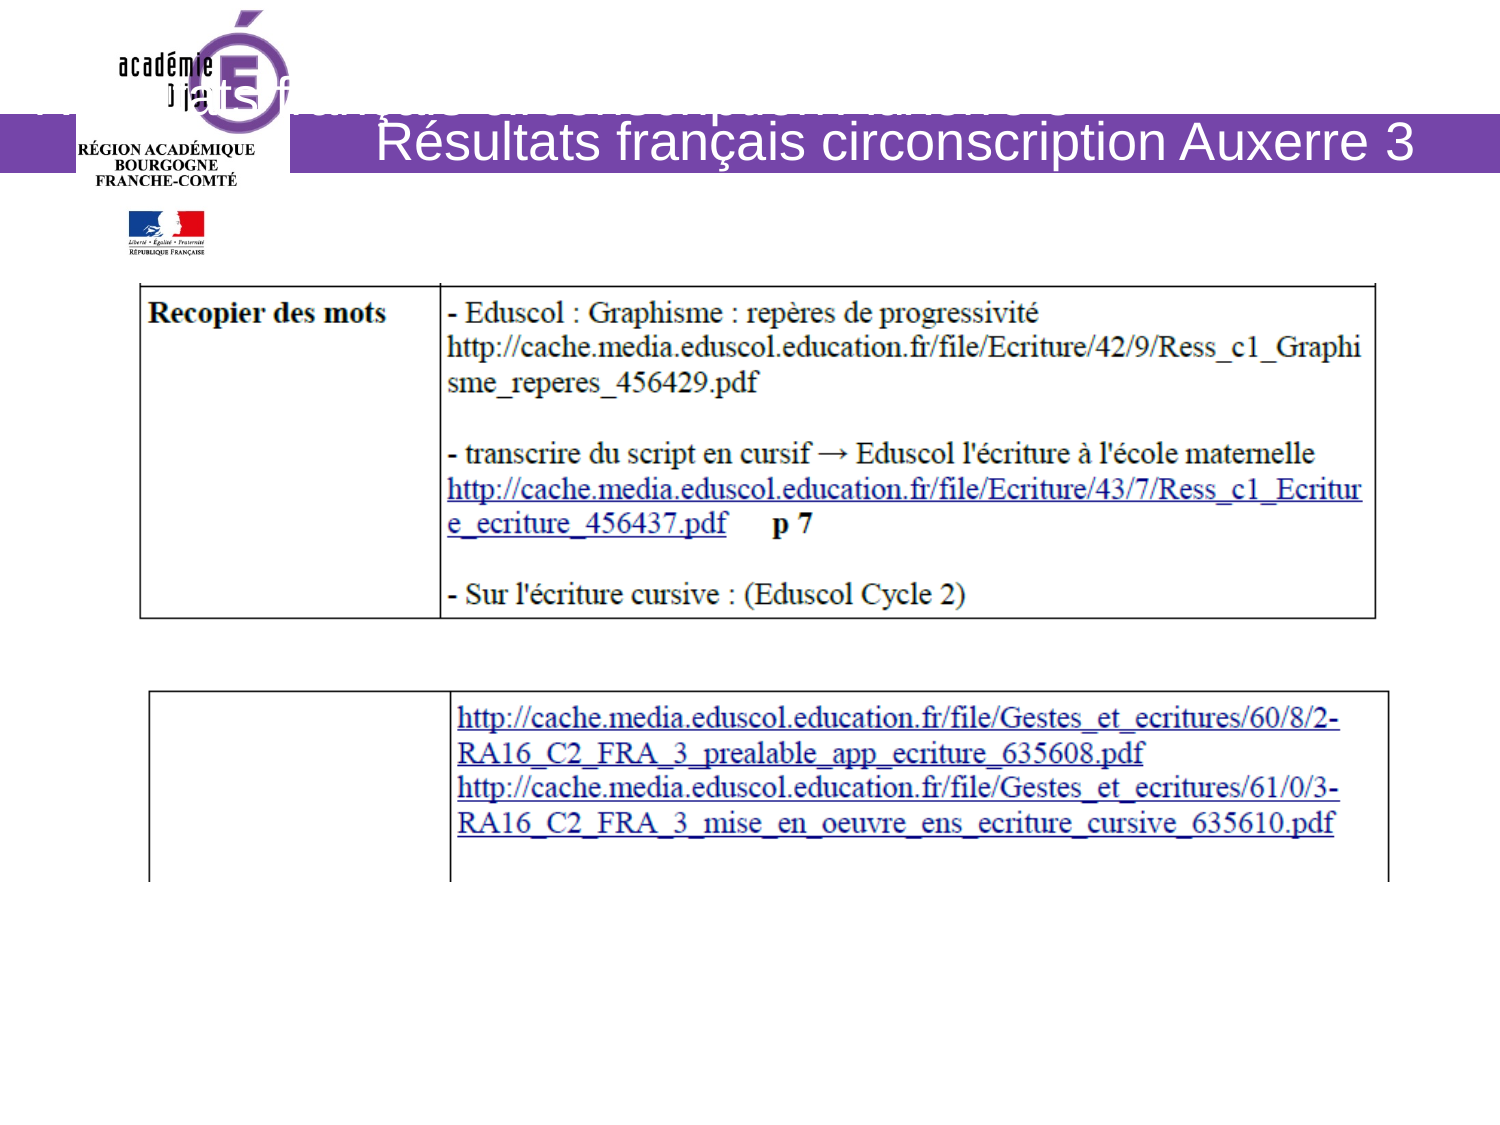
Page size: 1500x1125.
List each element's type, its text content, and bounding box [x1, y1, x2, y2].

text_box Résultats français circonscription Auxerre 3 [18, 0, 1112, 188]
picture [107, 283, 1415, 882]
title Résultats français circonscription Auxerre 3 [360, 45, 1453, 233]
picture [76, 188, 290, 256]
